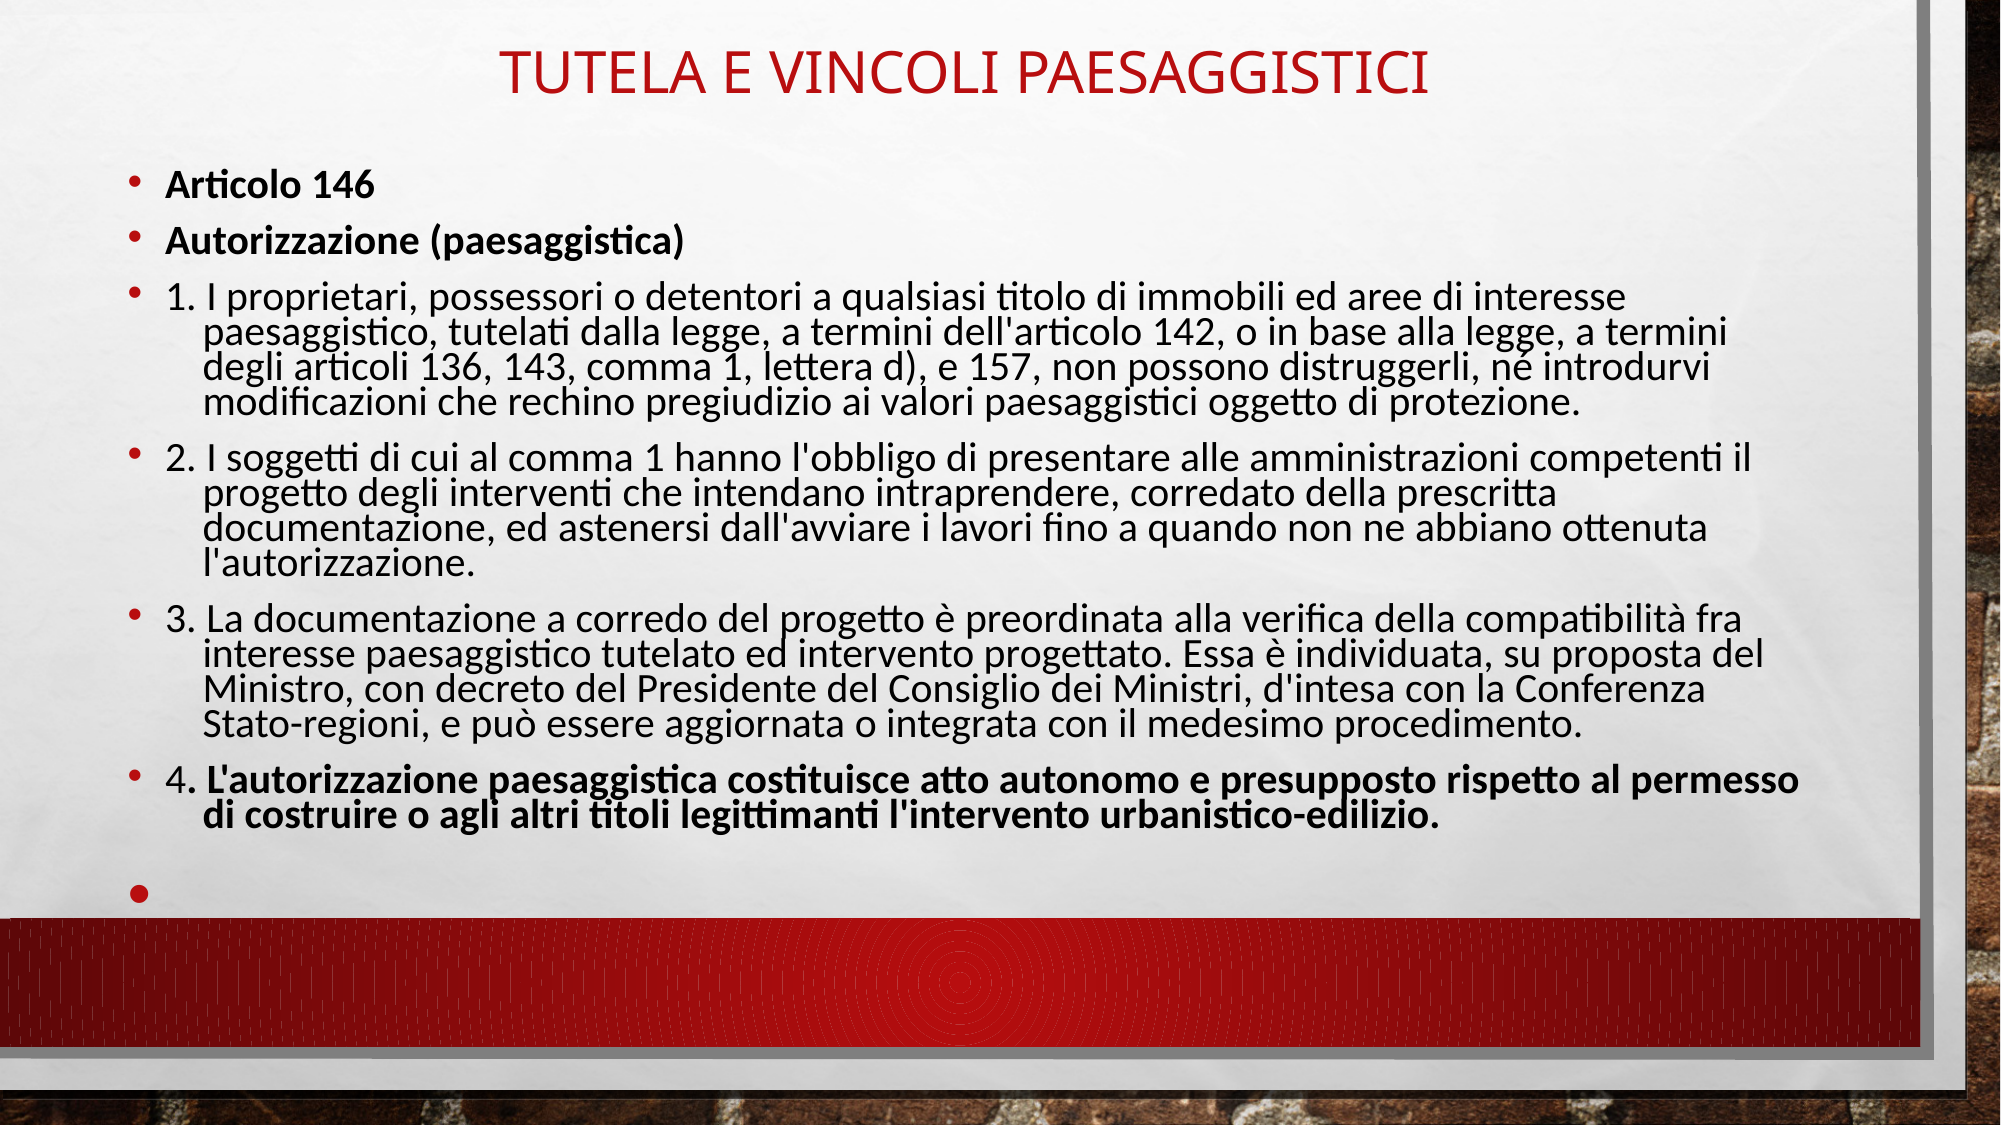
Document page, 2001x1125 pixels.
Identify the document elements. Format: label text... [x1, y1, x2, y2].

title Tutela e vincoli paesaggistici [112, 0, 1819, 149]
list Articolo 146 Autorizzazione (paesaggistica) 1. I proprietari, possessori o detentori a qualsiasi titolo di immobili ed aree di interesse paesaggistico, tutelati dalla legge, a termini dell'articolo 142, o in base alla legge, a termini degli articoli 136, 143, comma 1, lettera d), e 157, non possono distruggerli, né introdurvi modificazioni che rechino pregiudizio ai valori paesaggistici oggetto di protezione. 2. I soggetti di cui al comma 1 hanno l'obbligo di presentare alle amministrazioni competenti il progetto degli interventi che intendano intraprendere, corredato della prescritta documentazione, ed astenersi dall'avviare i lavori fino a quando non ne abbiano ottenuta l'autorizzazione. 3. La documentazione a corredo del progetto è preordinata alla verifica della compatibilità fra interesse paesaggistico tutelato ed intervento progettato. Essa è individuata, su proposta del Ministro, con decreto del Presidente del Consiglio dei Ministri, d'intesa con la Conferenza Stato-regioni, e può essere aggiornata o integrata con il medesimo procedimento. 4. L'autorizzazione paesaggistica costituisce atto autonomo e presupposto rispetto al permesso di costruire o agli altri titoli legittimanti l'intervento urbanistico-edilizio. [112, 163, 1818, 882]
